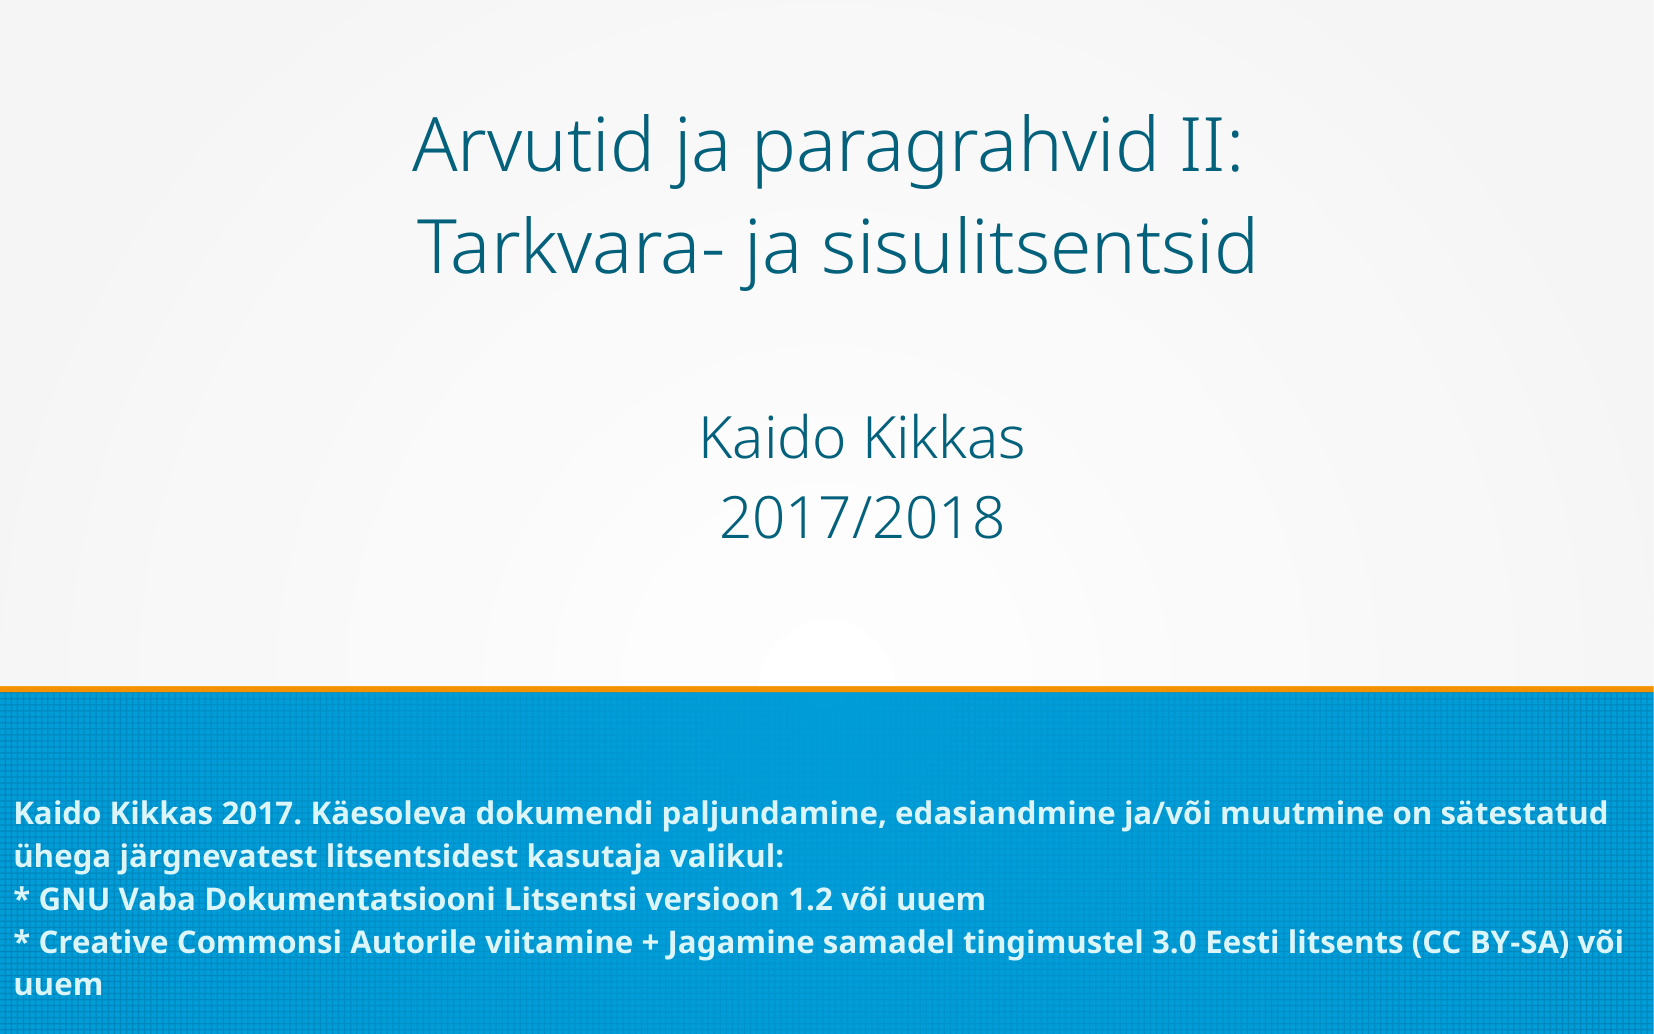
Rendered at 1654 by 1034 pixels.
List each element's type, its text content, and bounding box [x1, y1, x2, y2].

title Kaido Kikkas 2017/2018 [342, 344, 1382, 556]
subtitle Kaido Kikkas 2017. Käesoleva dokumendi paljundamine, edasiandmine ja/või muutmine on sätestatud ühega järgnevatest litsentsidest kasutaja valikul: * GNU Vaba Dokumentatsiooni Litsentsi versioon 1.2 või uuem * Creative Commonsi Autorile viitamine + Jagamine samadel tingimustel 3.0 Eesti litsents (CC BY-SA) või uuem [13, 791, 1630, 1004]
title Arvutid ja paragrahvid II: Tarkvara- ja sisulitsentsid [70, 37, 1607, 296]
picture [0, 0, 1654, 692]
